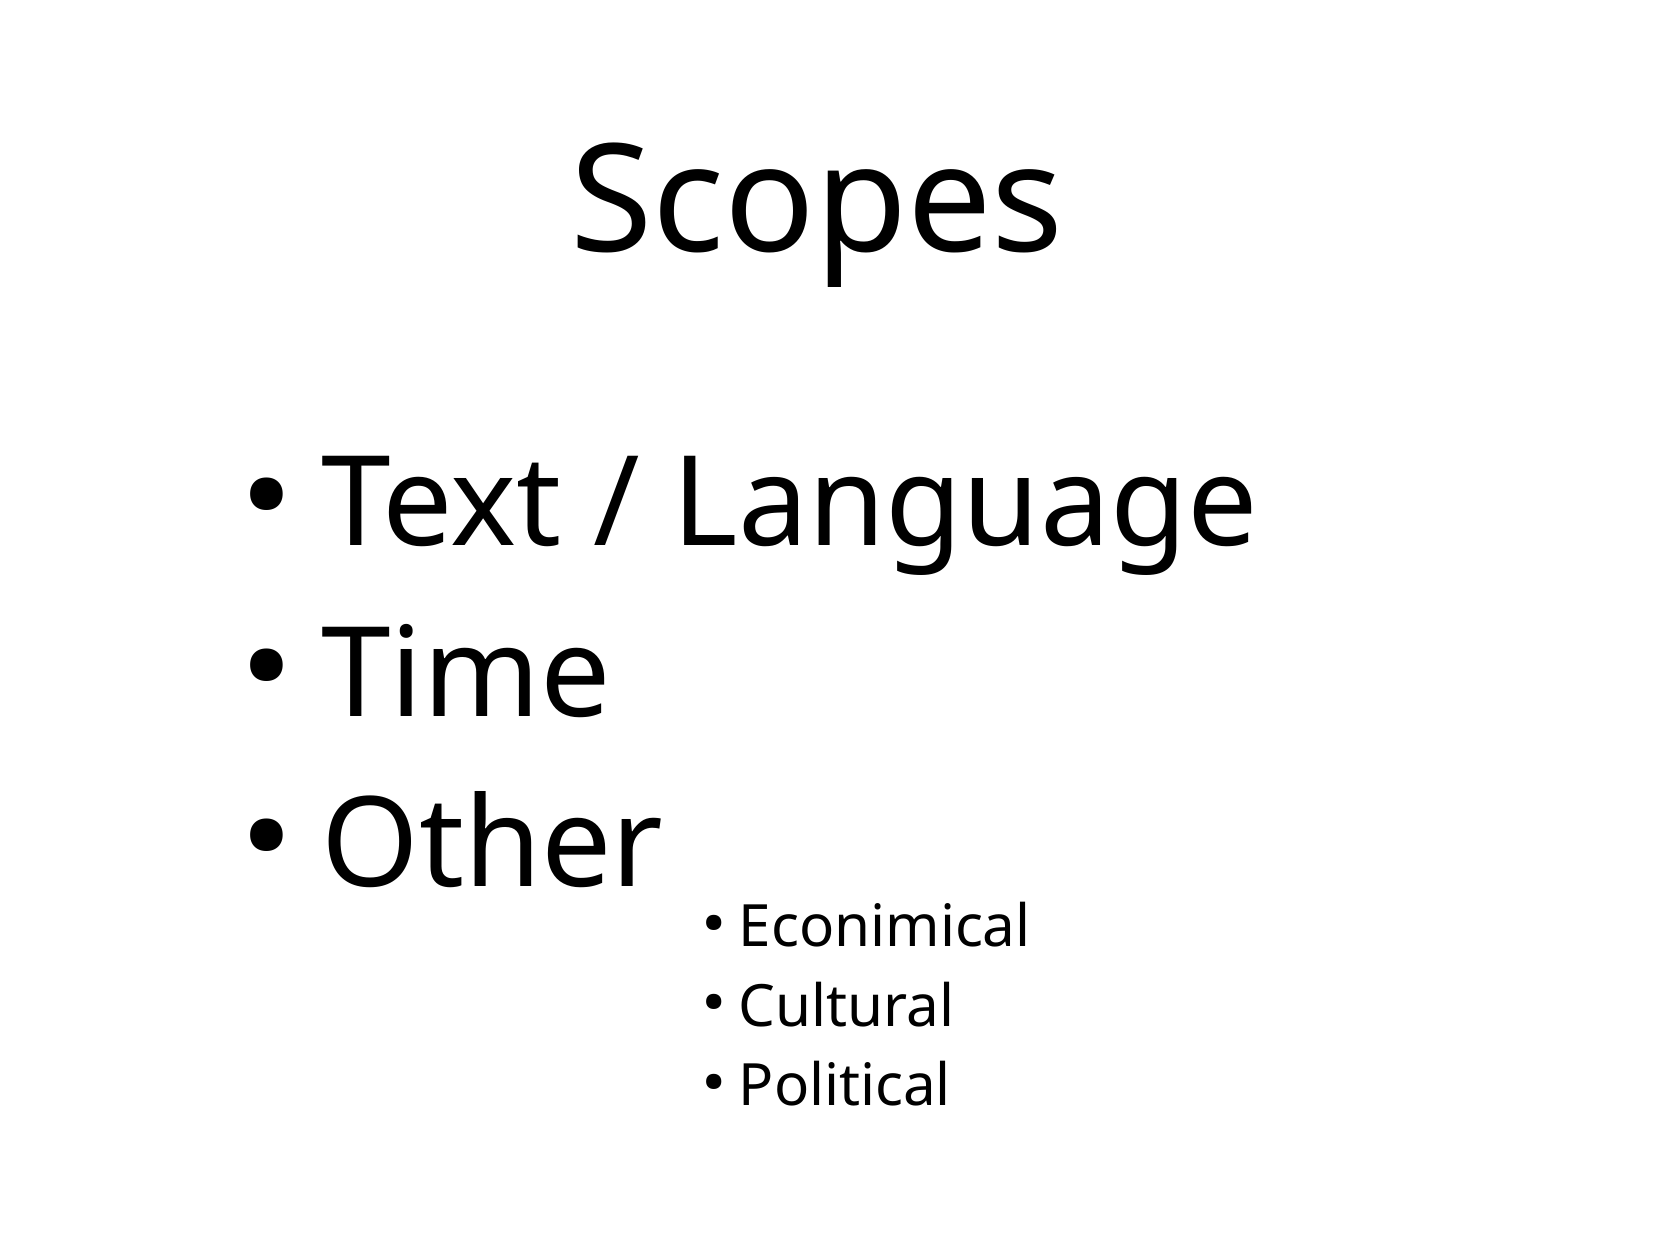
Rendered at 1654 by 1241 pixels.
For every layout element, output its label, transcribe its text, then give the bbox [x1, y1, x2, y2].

text_box Scopes [555, 83, 1152, 346]
text_box Econimical Cultural Political [688, 877, 1270, 1180]
text_box Text / Language Time Other [229, 404, 1184, 1066]
